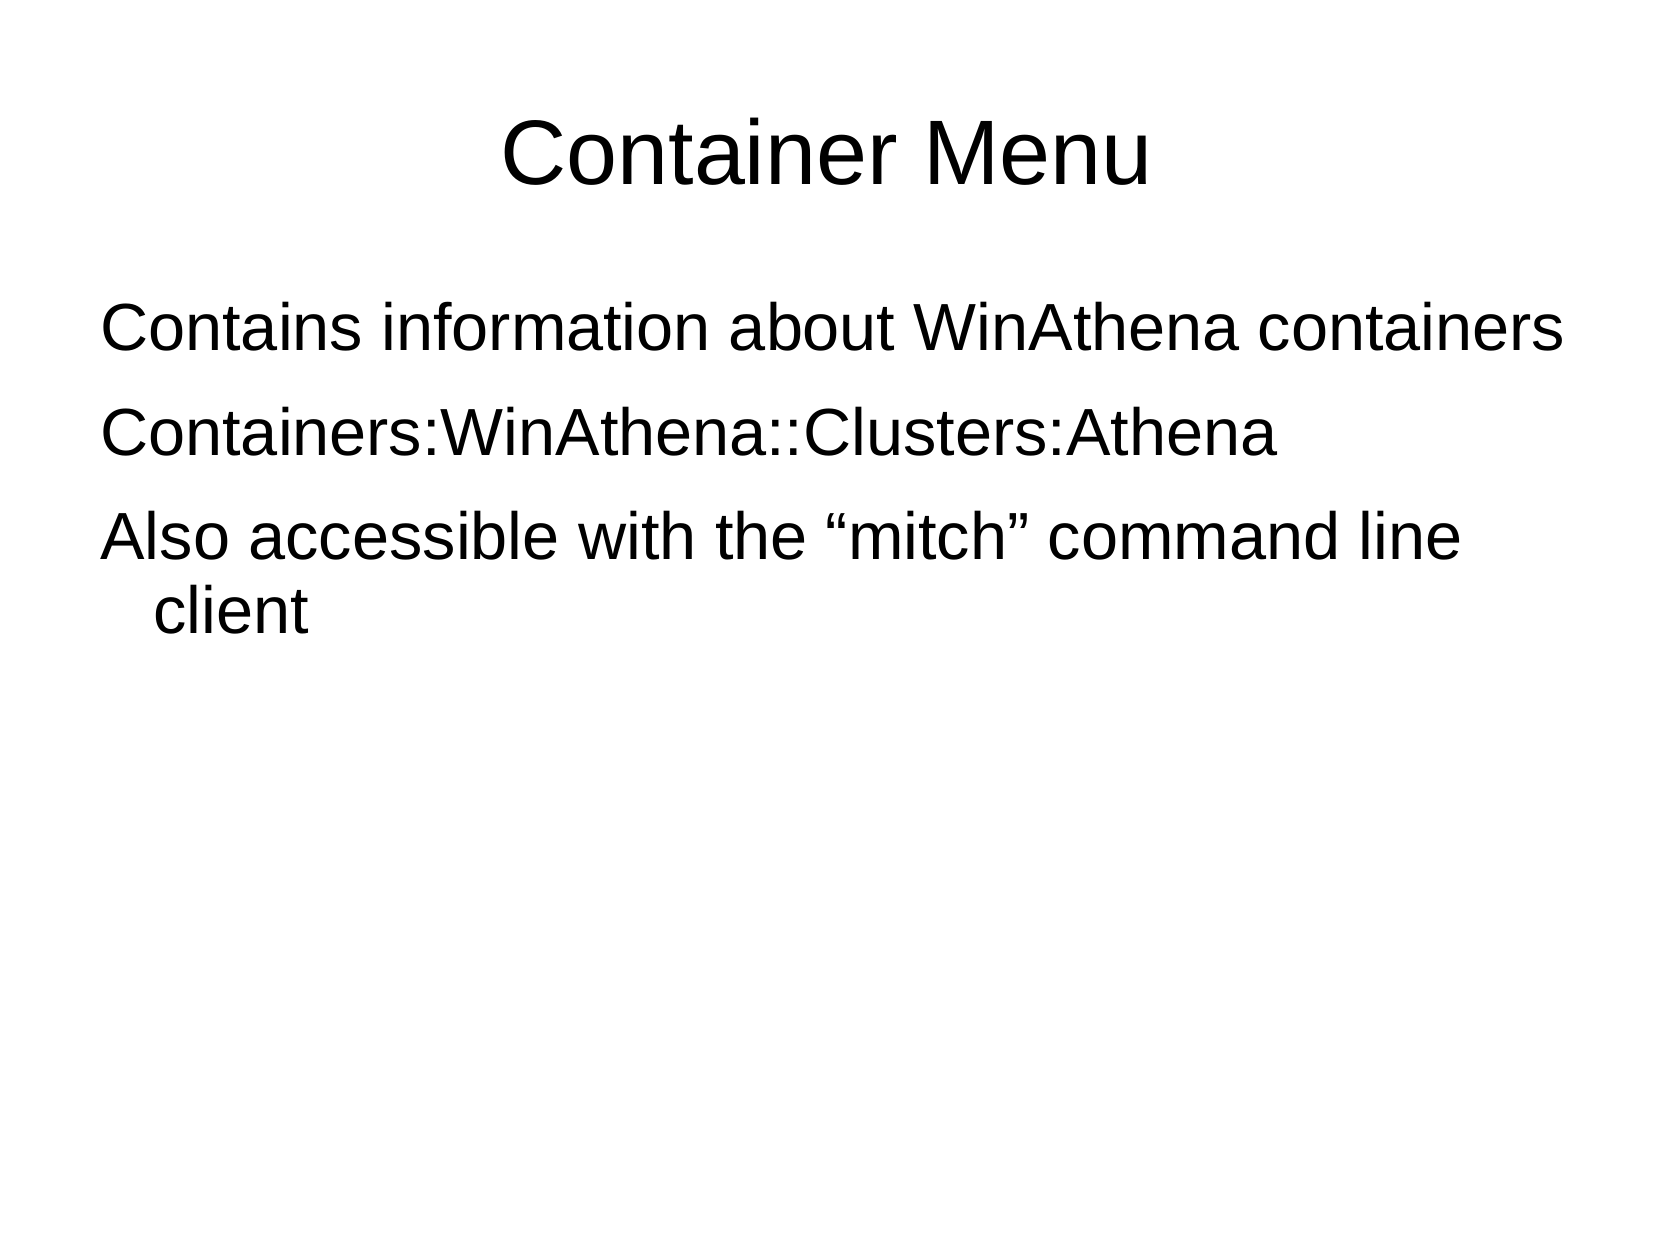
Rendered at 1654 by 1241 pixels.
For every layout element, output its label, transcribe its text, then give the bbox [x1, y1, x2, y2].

title Container Menu [82, 49, 1571, 257]
list Contains information about WinAthena containers Containers:WinAthena::Clusters:Athena Also accessible with the “mitch” command line client [82, 290, 1571, 1109]
